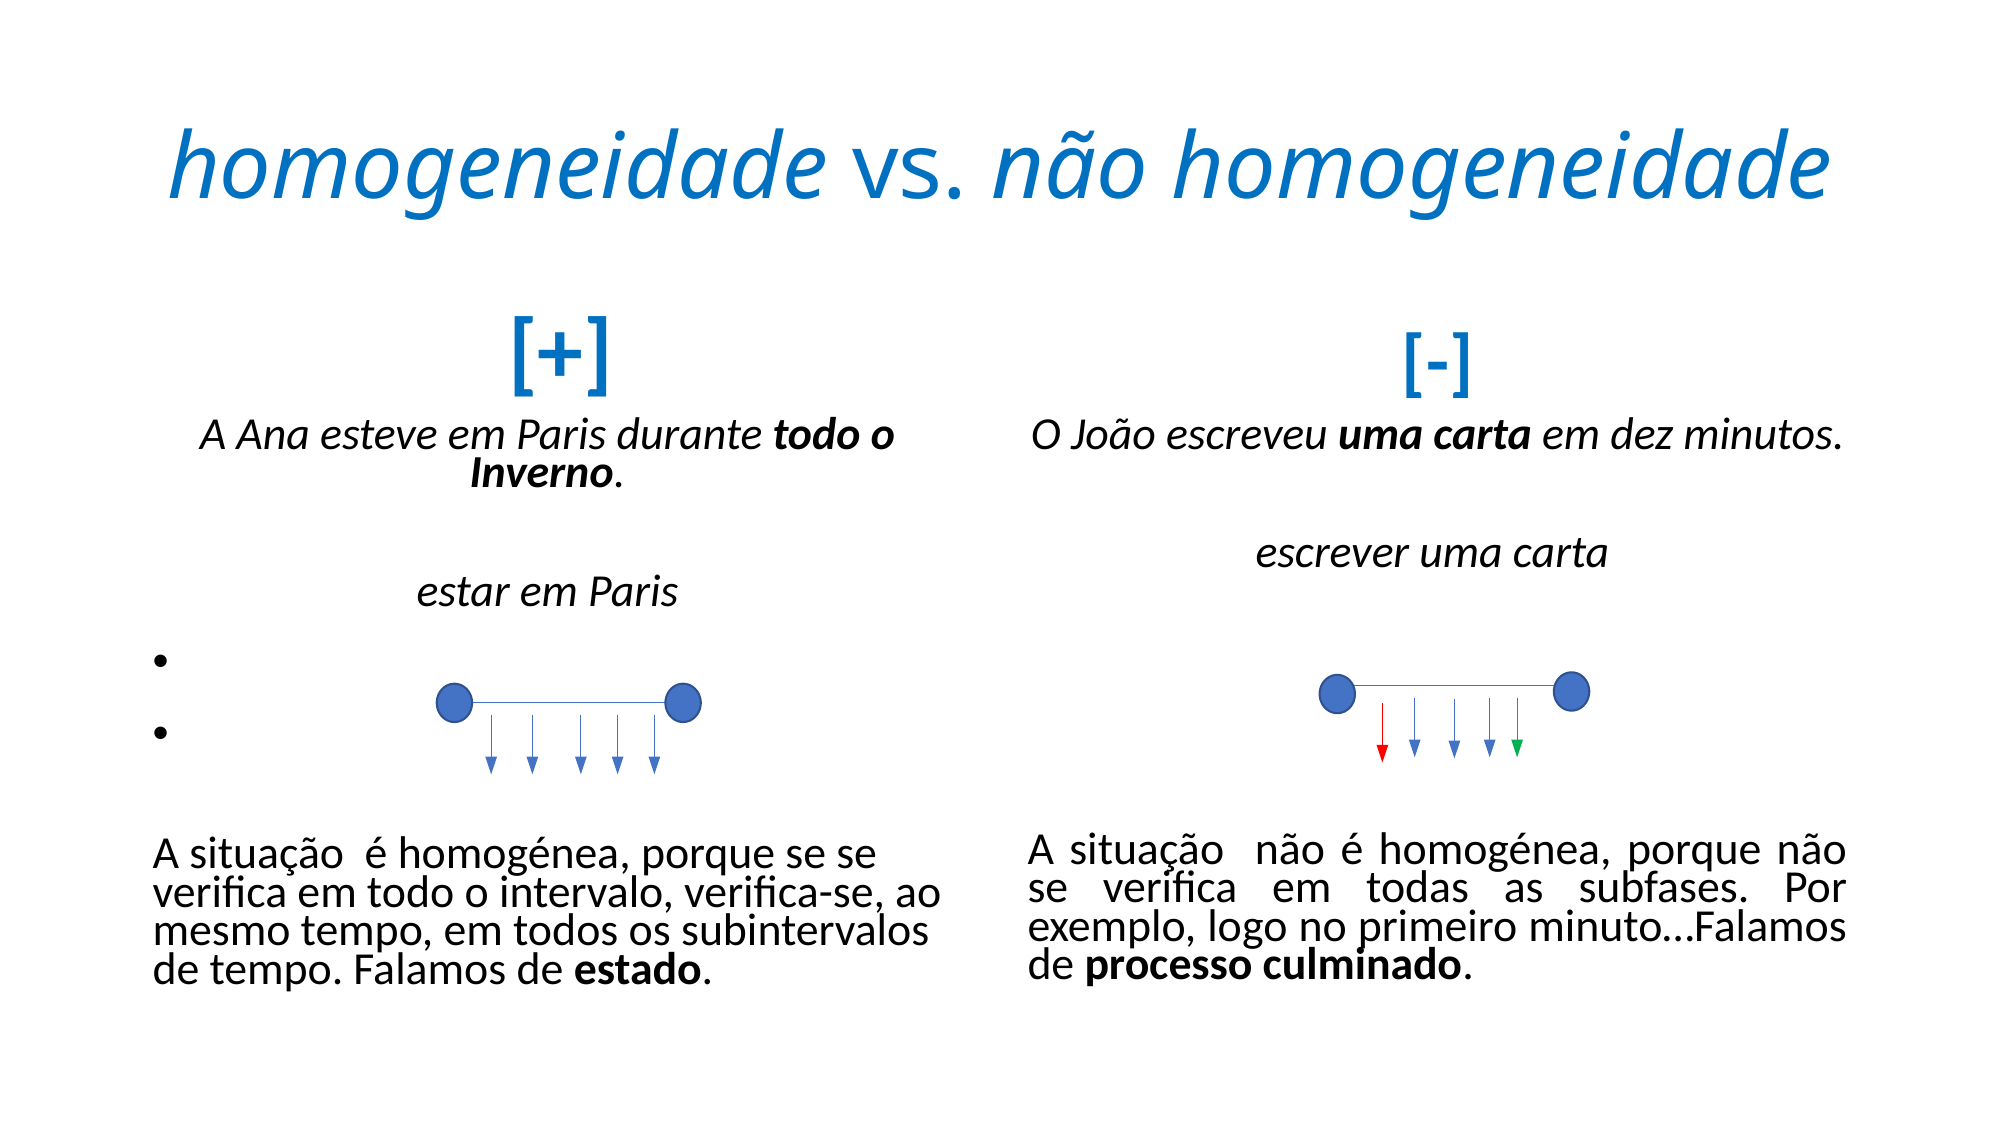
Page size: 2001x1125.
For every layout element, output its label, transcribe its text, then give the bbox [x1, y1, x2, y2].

text_box [1553, 672, 1590, 711]
text_box [665, 683, 701, 723]
list A Ana esteve em Paris durante todo o Inverno. estar em Paris A situação é homogénea, porque se se verifica em todo o intervalo, verifica-se, ao mesmo tempo, em todos os subintervalos de tempo. Falamos de estado. [137, 410, 984, 1016]
title homogeneidade vs. não homogeneidade [137, 59, 1863, 278]
list [-] [1012, 275, 1863, 410]
list [+] [137, 275, 984, 410]
text_box [1319, 674, 1355, 714]
text_box [436, 683, 473, 723]
list O João escreveu uma carta em dez minutos. escrever uma carta A situação não é homogénea, porque não se verifica em todas as subfases. Por exemplo, logo no primeiro minuto…Falamos de processo culminado. [1012, 410, 1863, 1016]
